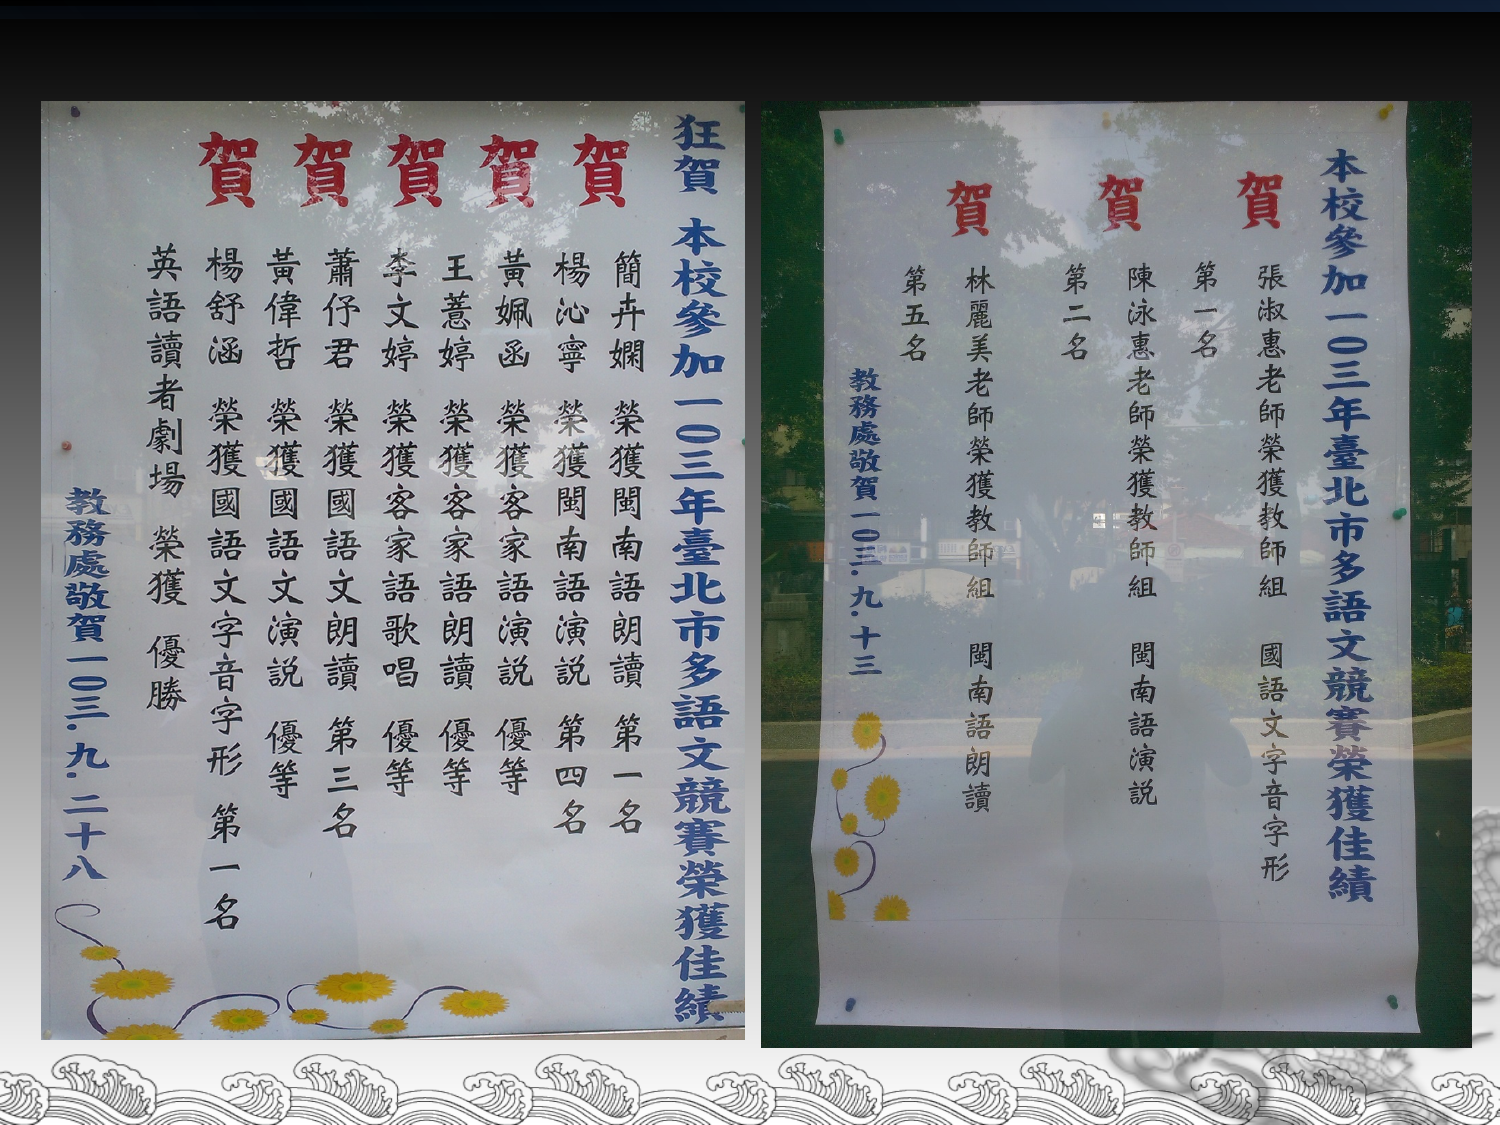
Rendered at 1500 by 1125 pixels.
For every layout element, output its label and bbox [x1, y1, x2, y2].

picture [0, 101, 1500, 1125]
picture [41, 101, 745, 1040]
title [75, 45, 1425, 233]
